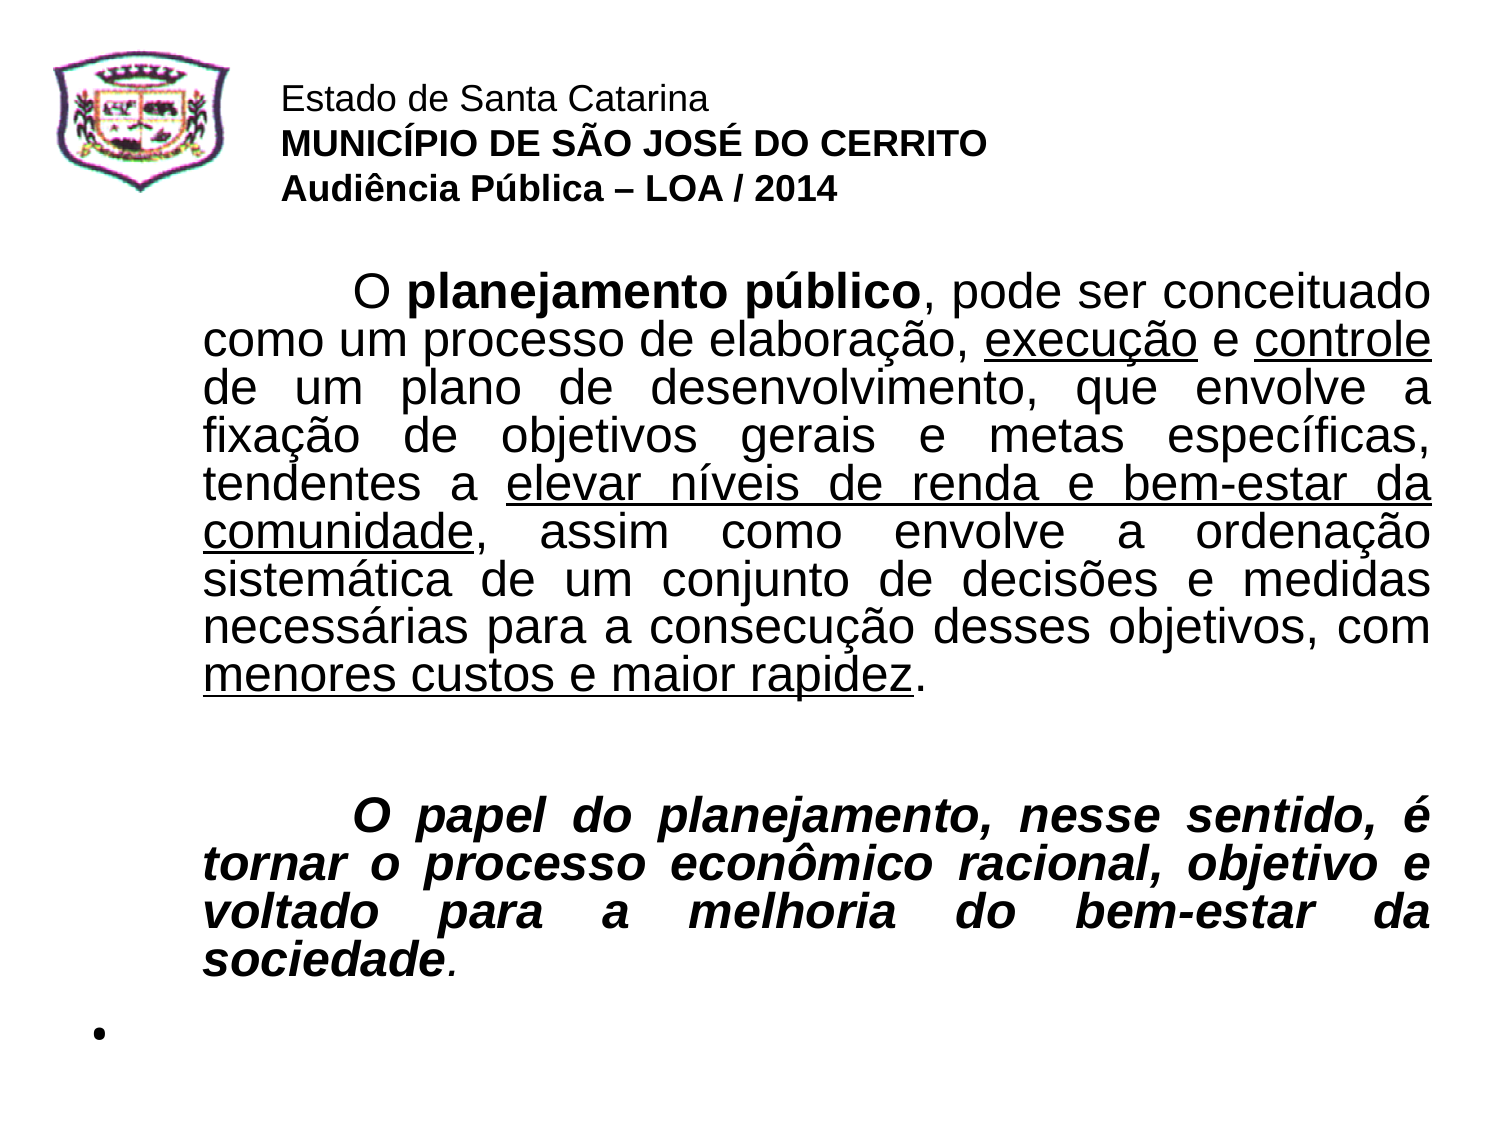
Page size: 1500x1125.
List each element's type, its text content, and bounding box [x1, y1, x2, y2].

picture [53, 42, 231, 193]
text_box Estado de Santa Catarina MUNICÍPIO DE SÃO JOSÉ DO CERRITO Audiência Pública – LOA / 2014 [266, 66, 1152, 216]
list O planejamento público, pode ser conceituado como um processo de elaboração, execução e controle de um plano de desenvolvimento, que envolve a fixação de objetivos gerais e metas específicas, tendentes a elevar níveis de renda e bem-estar da comunidade, assim como envolve a ordenação sistemática de um conjunto de decisões e medidas necessárias para a consecução desses objetivos, com menores custos e maior rapidez. O papel do planejamento, nesse sentido, é tornar o processo econômico racional, objetivo e voltado para a melhoria do bem-estar da sociedade. [75, 262, 1447, 1005]
